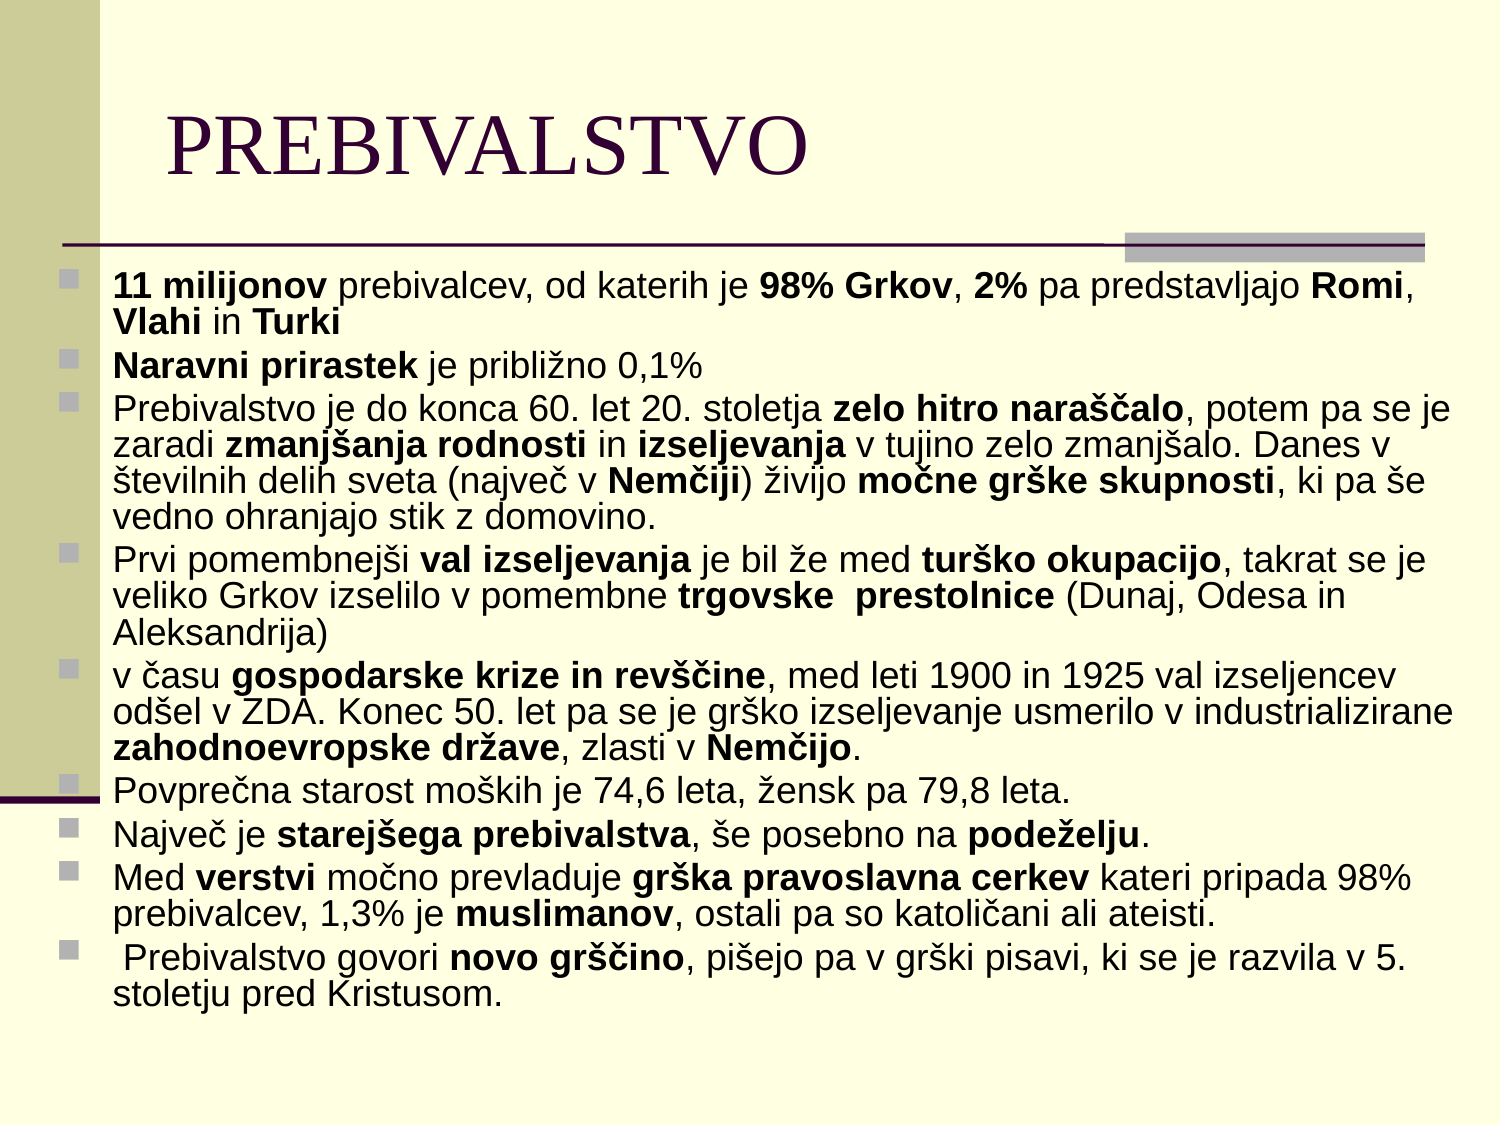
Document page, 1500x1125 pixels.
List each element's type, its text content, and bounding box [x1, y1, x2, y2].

list 11 milijonov prebivalcev, od katerih je 98% Grkov, 2% pa predstavljajo Romi, Vlahi in Turki Naravni prirastek je približno 0,1% Prebivalstvo je do konca 60. let 20. stoletja zelo hitro naraščalo, potem pa se je zaradi zmanjšanja rodnosti in izseljevanja v tujino zelo zmanjšalo. Danes v številnih delih sveta (največ v Nemčiji) živijo močne grške skupnosti, ki pa še vedno ohranjajo stik z domovino. Prvi pomembnejši val izseljevanja je bil že med turško okupacijo, takrat se je veliko Grkov izselilo v pomembne trgovske prestolnice (Dunaj, Odesa in Aleksandrija) v času gospodarske krize in revščine, med leti 1900 in 1925 val izseljencev odšel v ZDA. Konec 50. let pa se je grško izseljevanje usmerilo v industrializirane zahodnoevropske države, zlasti v Nemčijo. Povprečna starost moških je 74,6 leta, žensk pa 79,8 leta. Največ je starejšega prebivalstva, še posebno na podeželju. Med verstvi močno prevladuje grška pravoslavna cerkev kateri pripada 98% prebivalcev, 1,3% je muslimanov, ostali pa so katoličani ali ateisti. Prebivalstvo govori novo grščino, pišejo pa v grški pisavi, ki se je razvila v 5. stoletju pred Kristusom. [41, 262, 1471, 1094]
title PREBIVALSTVO [150, 45, 1425, 234]
